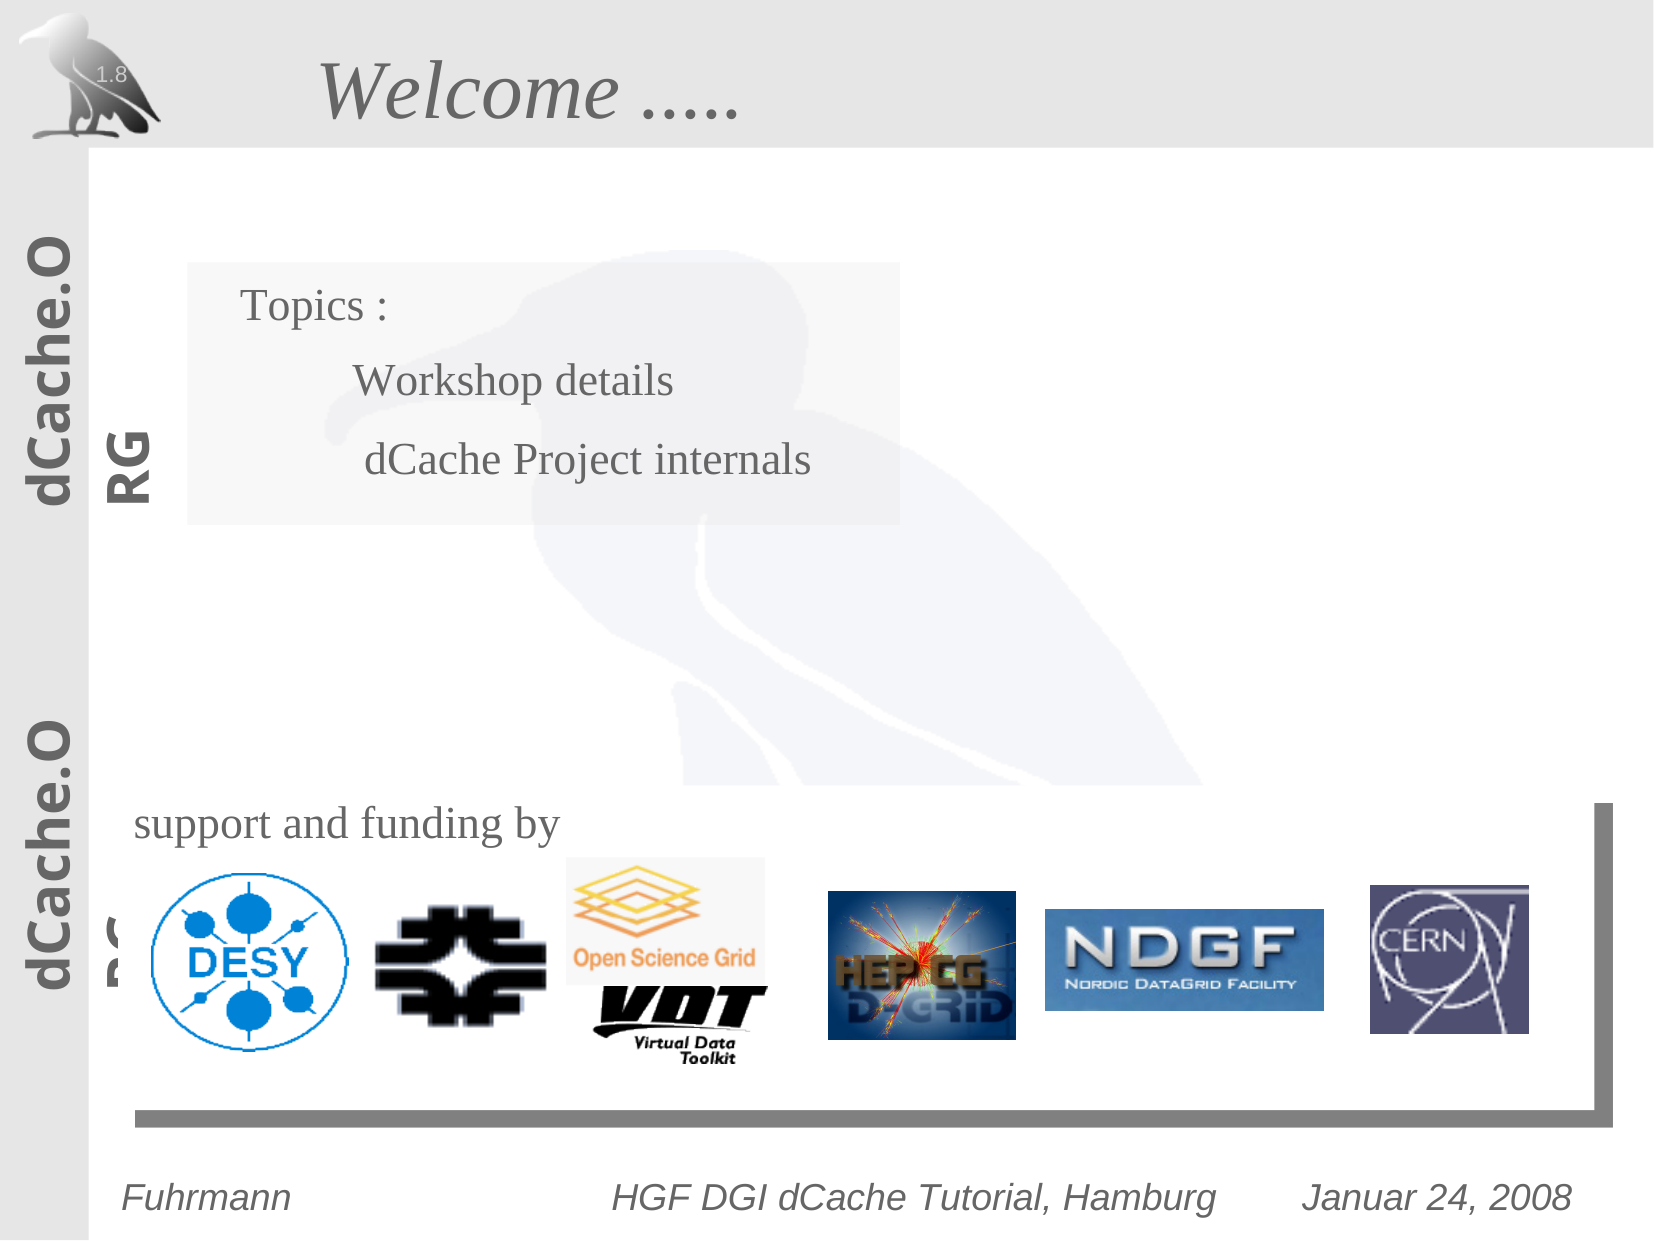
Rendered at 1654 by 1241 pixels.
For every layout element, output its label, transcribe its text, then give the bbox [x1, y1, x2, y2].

picture [151, 873, 349, 1052]
picture [354, 891, 562, 1040]
text_box [118, 785, 1595, 1111]
text_box Workshop details [337, 346, 690, 413]
text_box support and funding by [118, 790, 577, 857]
picture [19, 13, 161, 139]
text_box Welcome ..... [300, 37, 761, 145]
text_box dCache Project internals [349, 426, 839, 492]
picture [566, 856, 768, 1064]
picture [1370, 885, 1529, 1034]
picture [1045, 909, 1324, 1011]
picture [828, 891, 1016, 1040]
text_box Topics : [225, 271, 404, 338]
text_box [187, 262, 900, 525]
